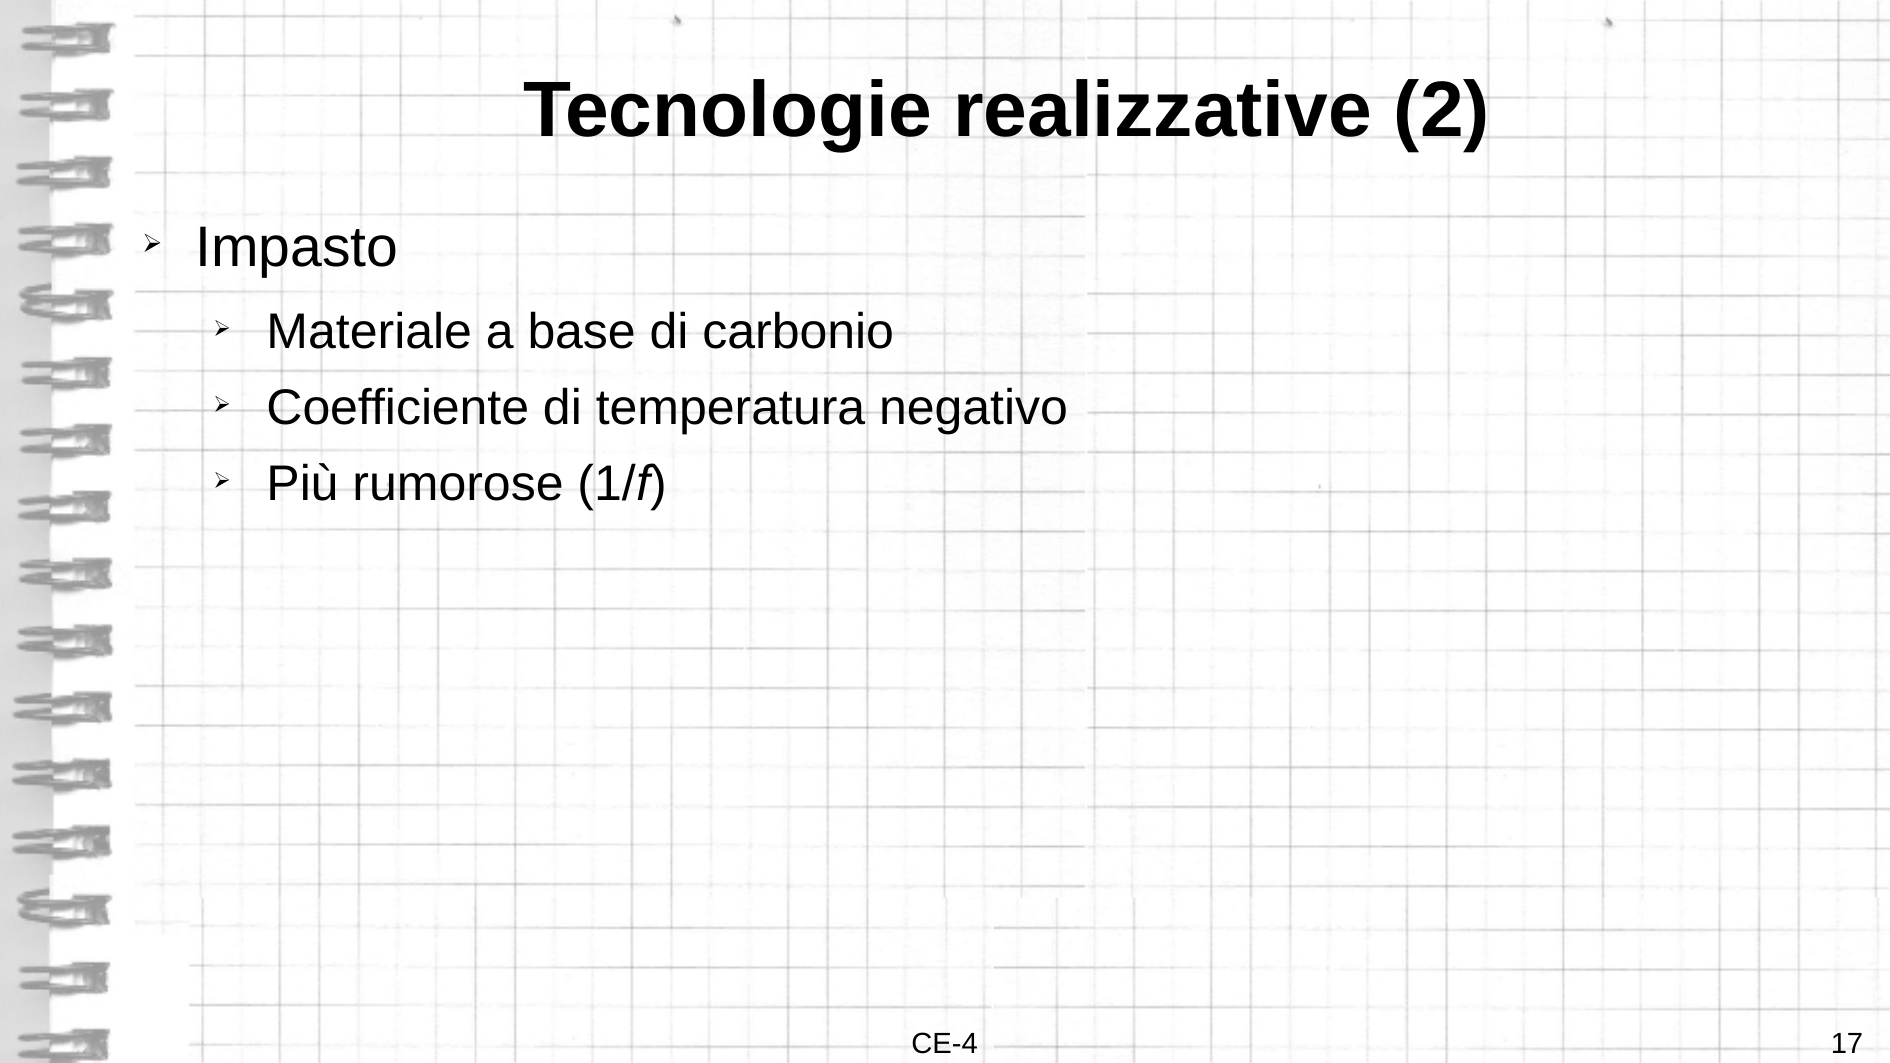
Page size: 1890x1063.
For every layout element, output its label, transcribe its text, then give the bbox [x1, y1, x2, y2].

title Tecnologie realizzative (2) [124, 20, 1890, 198]
list Impasto Materiale a base di carbonio Coefficiente di temperatura negativo Più rumorose (1/f) [124, 214, 1890, 832]
picture [0, 0, 1890, 1063]
